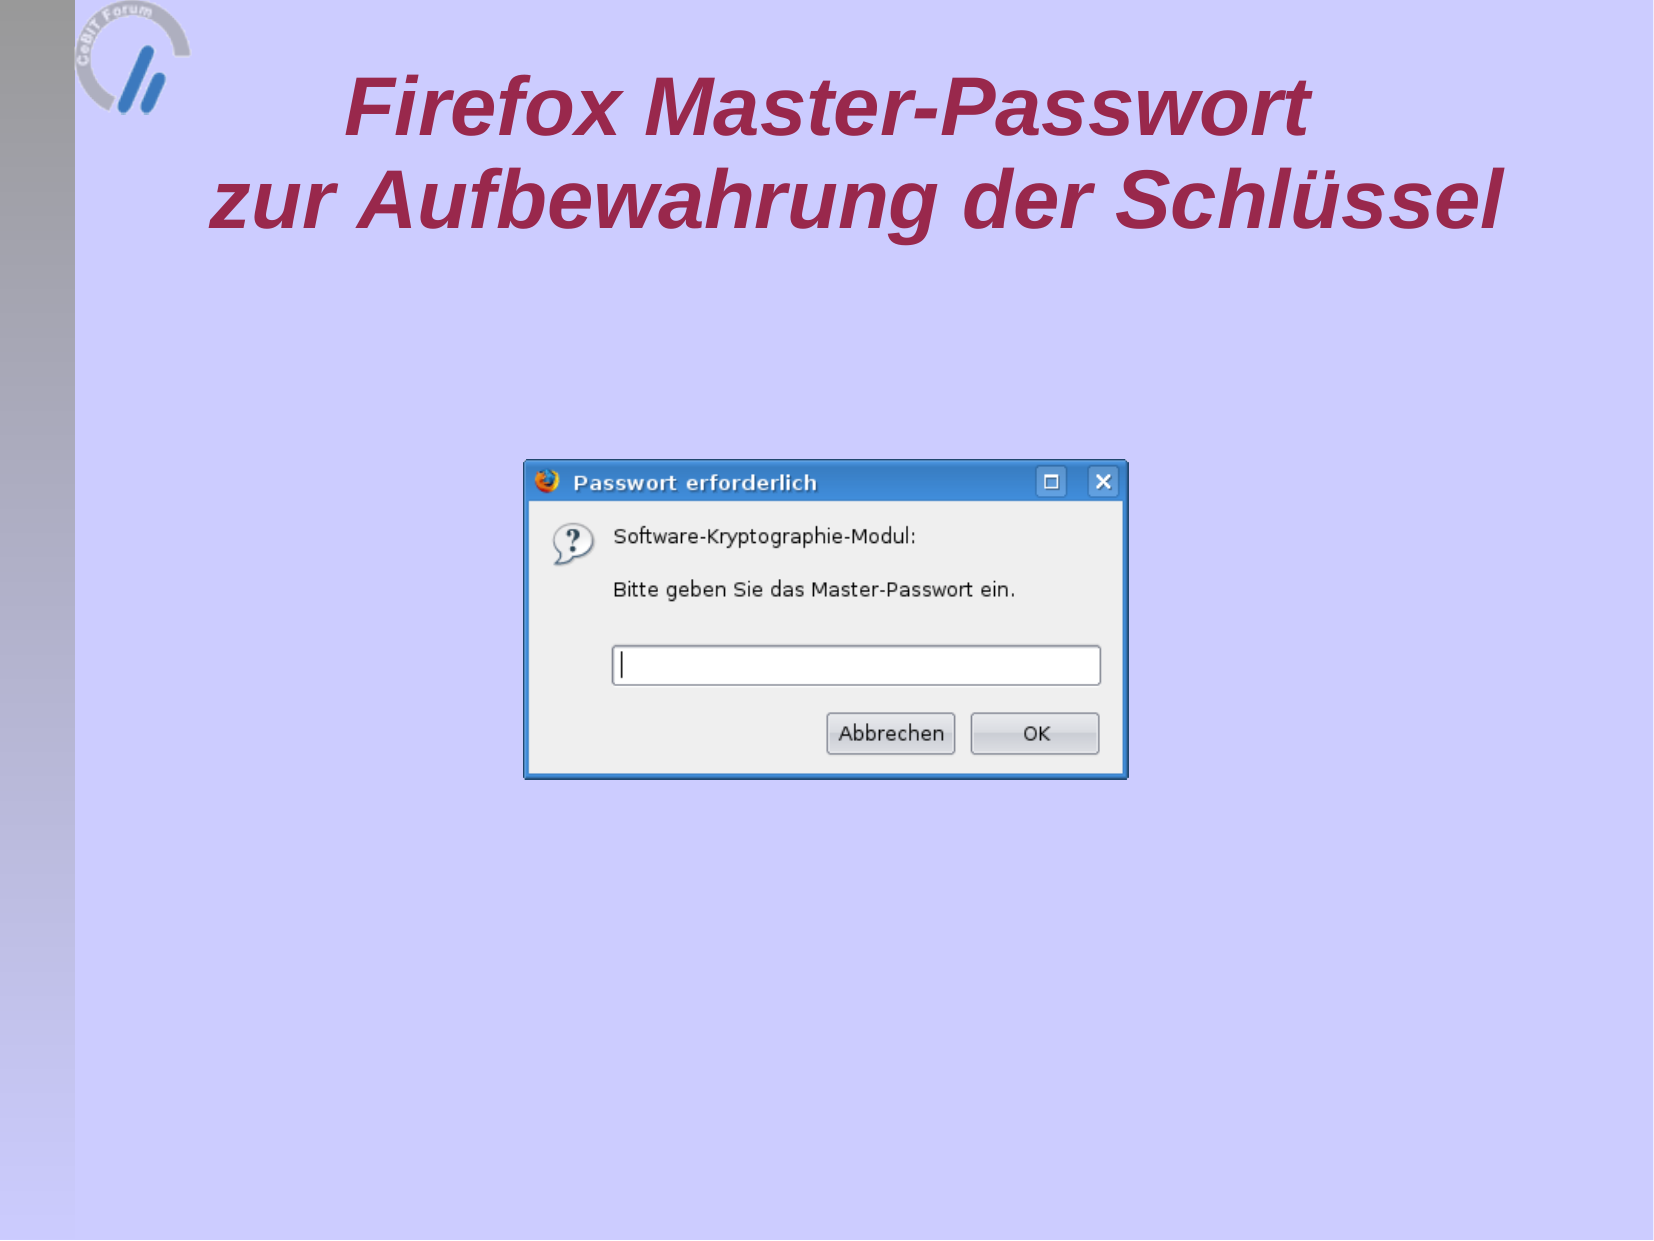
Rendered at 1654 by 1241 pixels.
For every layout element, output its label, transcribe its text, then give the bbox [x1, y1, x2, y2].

title Firefox Master-Passwort zur Aufbewahrung der Schlüssel [121, 46, 1534, 261]
picture [523, 459, 1129, 780]
